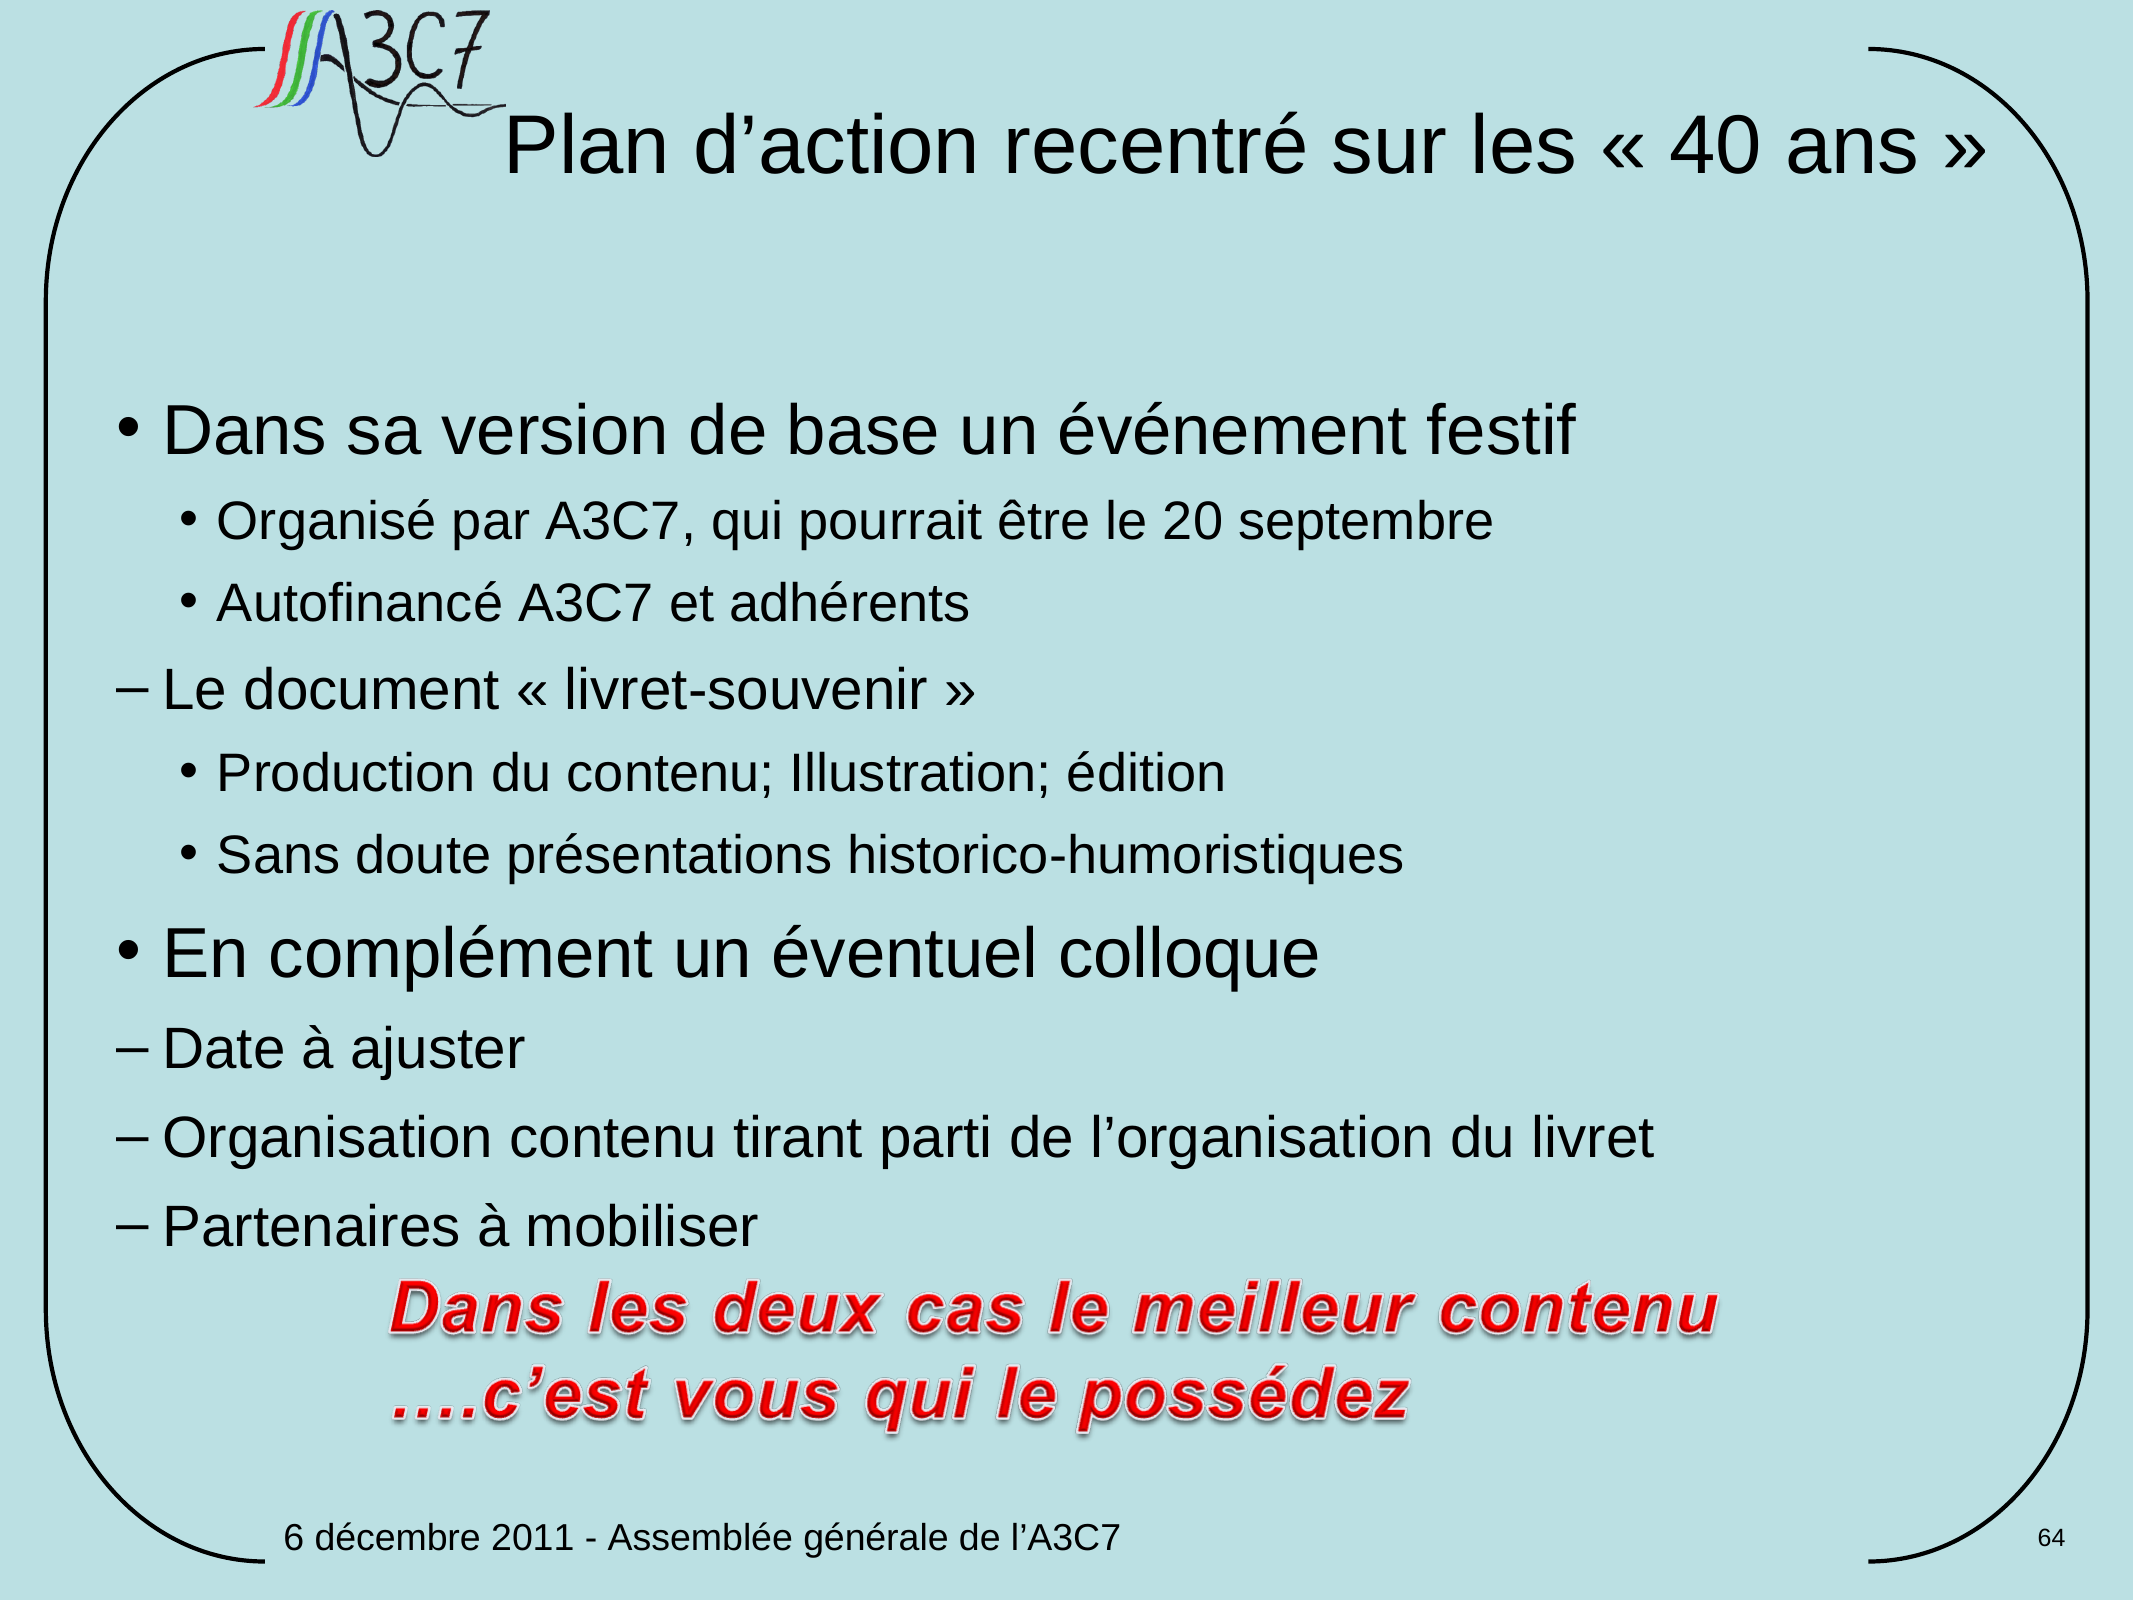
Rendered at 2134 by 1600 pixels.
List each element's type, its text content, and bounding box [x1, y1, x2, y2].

text_box Dans sa version de base un événement festif Organisé par A3C7, qui pourrait être le 20 septembre Autofinancé A3C7 et adhérents Le document « livret-souvenir » Production du contenu; Illustration; édition Sans doute présentations historico-humoristiques En complément un éventuel colloque Date à ajuster Organisation contenu tirant parti de l’organisation du livret Partenaires à mobiliser [106, 373, 2028, 1376]
picture [335, 1236, 1796, 1449]
text_box Plan d’action recentré sur les « 40 ans » [298, 79, 2012, 247]
text_box 6 décembre 2011 - Assemblée générale de l’A3C7 [274, 1512, 1131, 1558]
picture [253, 10, 506, 157]
